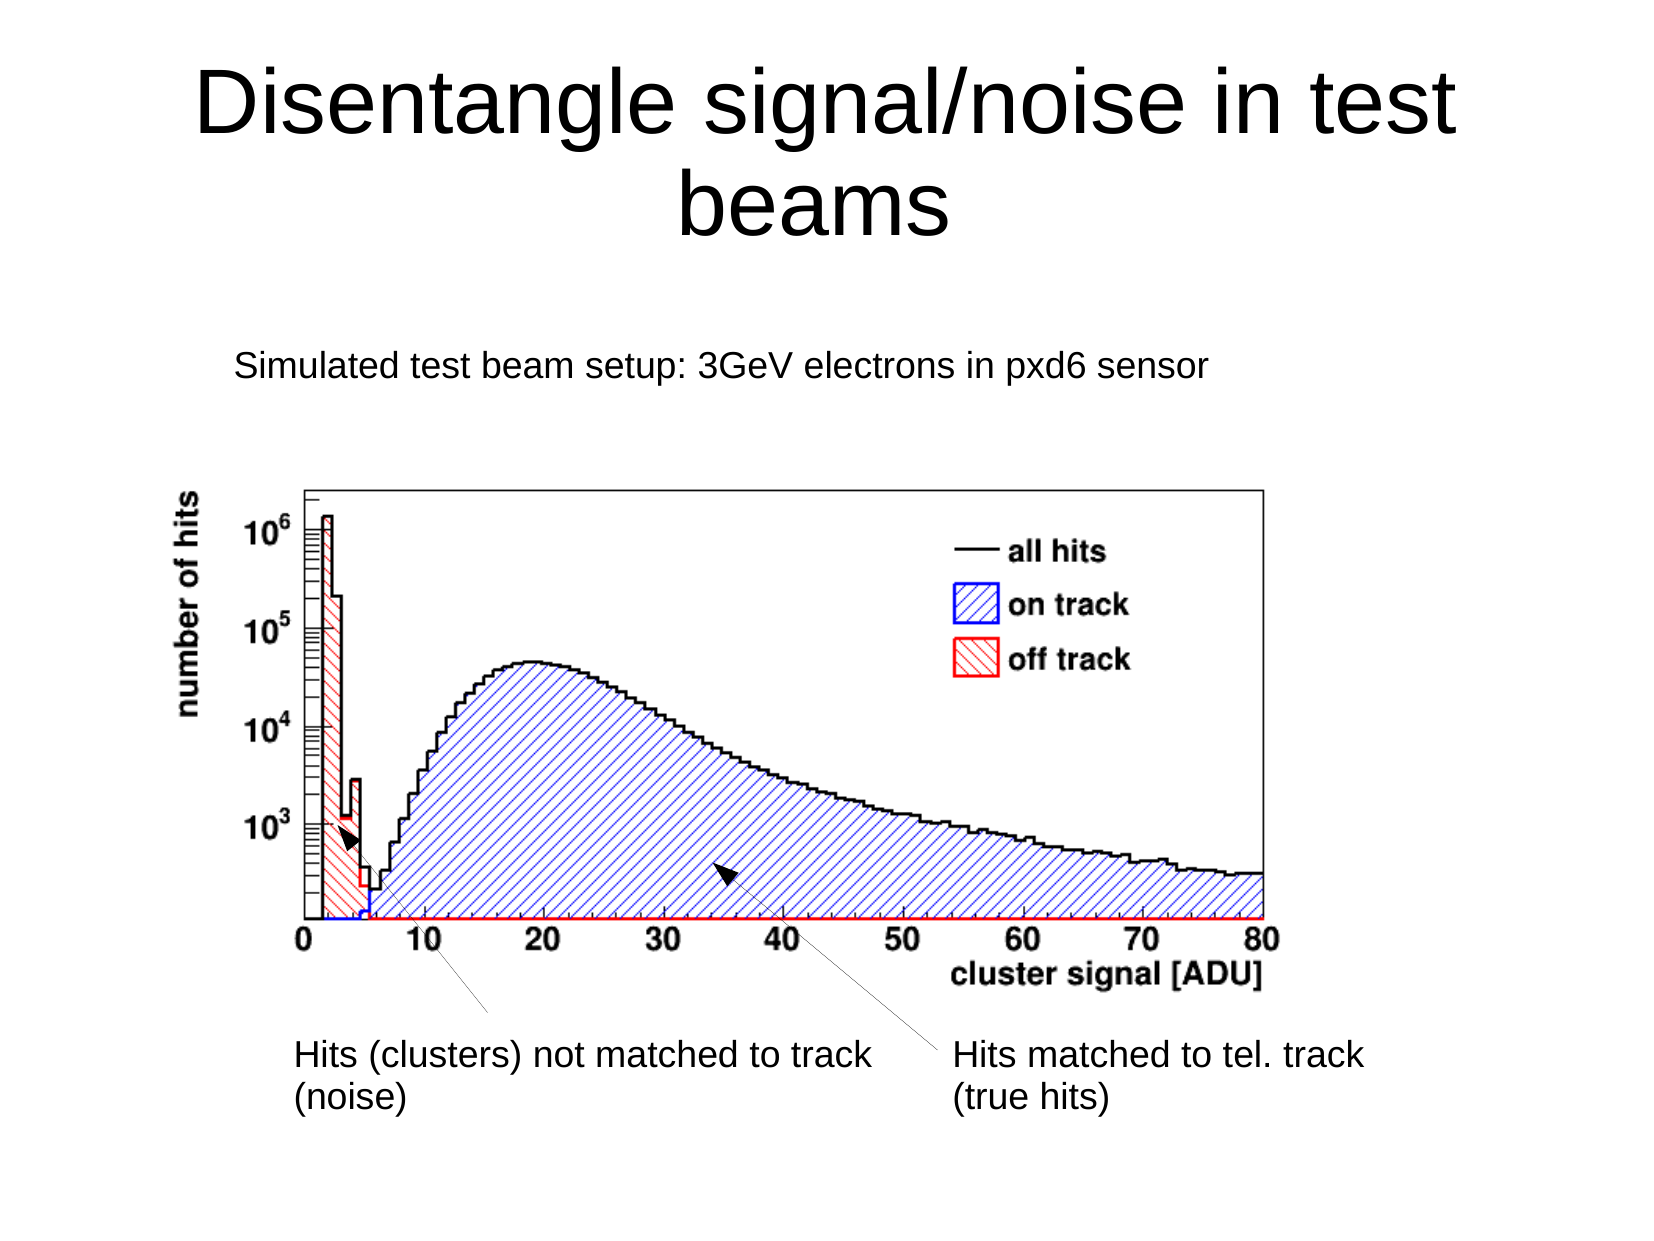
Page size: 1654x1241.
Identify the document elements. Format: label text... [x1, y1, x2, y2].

text_box Hits matched to tel. track (true hits) [937, 1026, 1391, 1126]
picture [143, 432, 1388, 1013]
text_box Hits (clusters) not matched to track (noise) [278, 1026, 898, 1126]
title Disentangle signal/noise in test beams [82, 49, 1571, 257]
text_box Simulated test beam setup: 3GeV electrons in pxd6 sensor [218, 337, 1225, 395]
